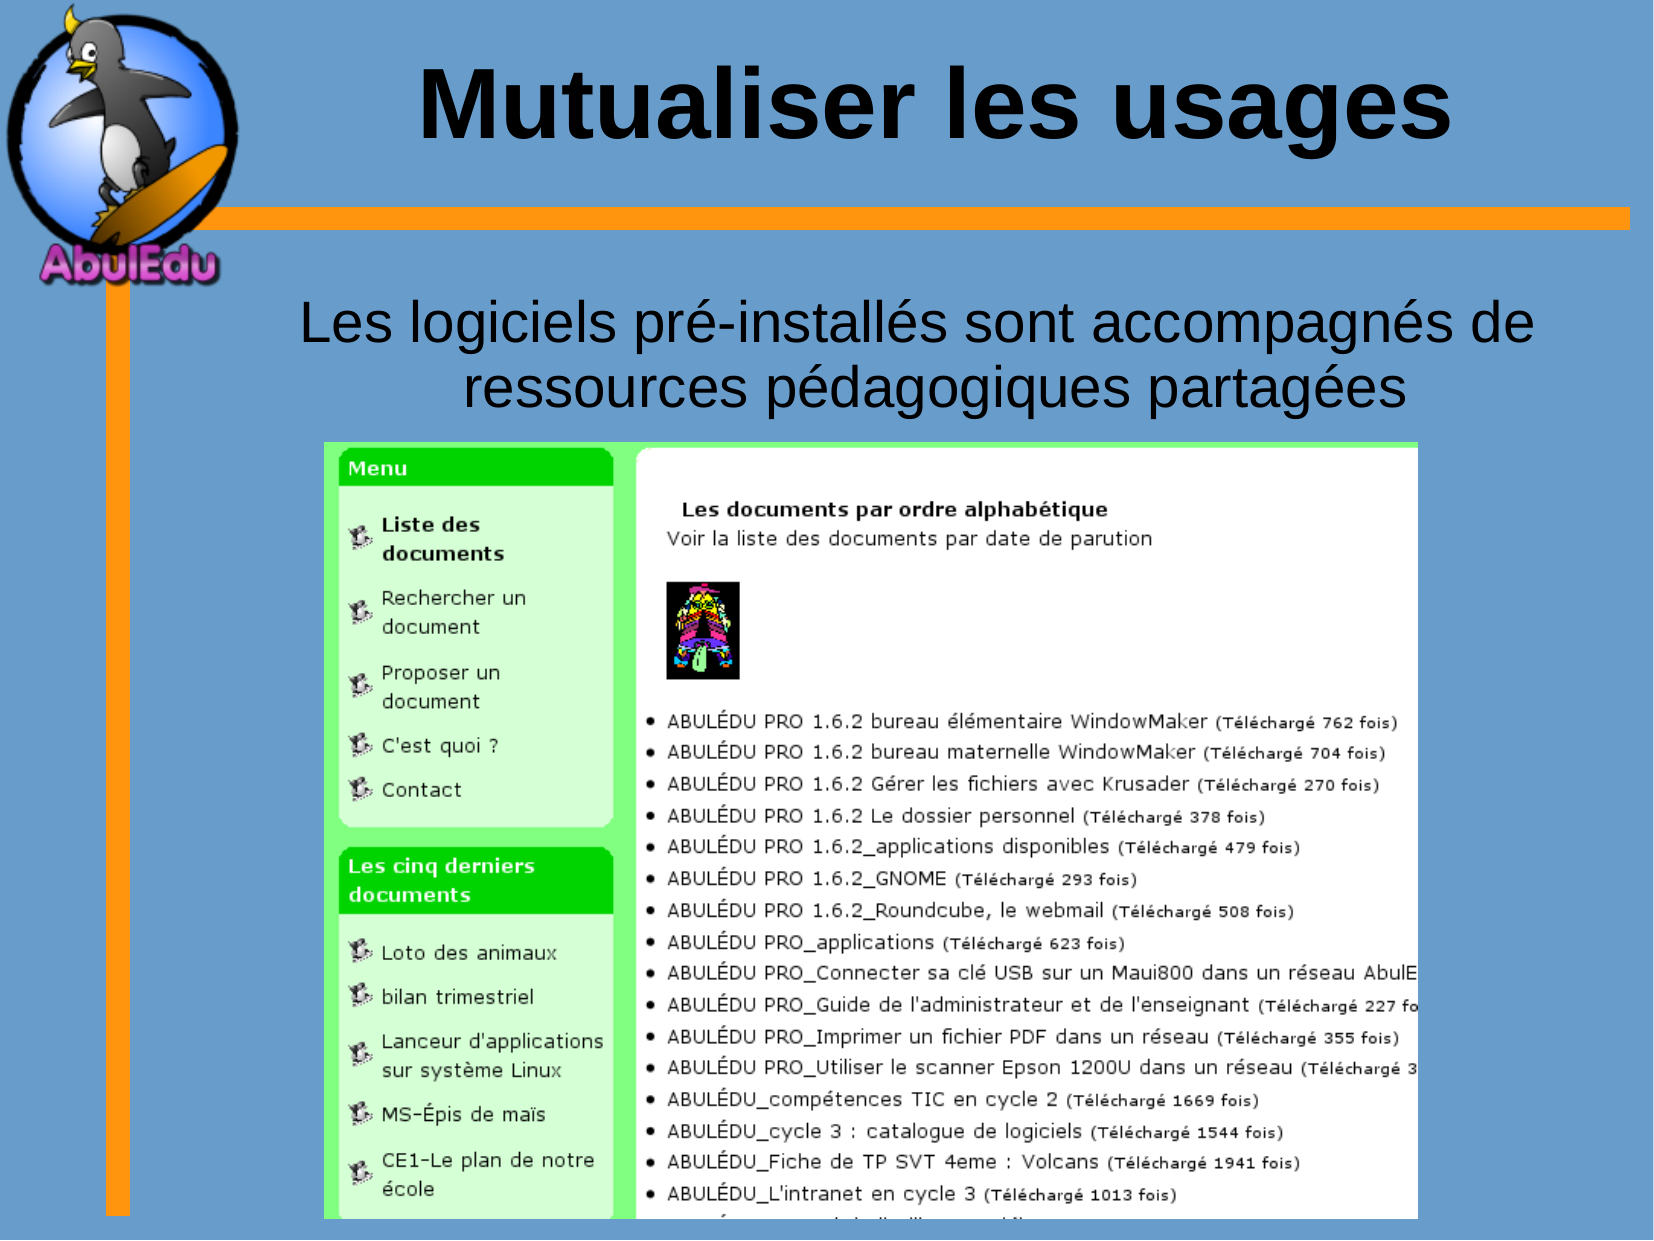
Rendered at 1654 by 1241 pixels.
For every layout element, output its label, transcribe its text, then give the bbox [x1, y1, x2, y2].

title Mutualiser les usages [248, 0, 1636, 208]
subtitle Les logiciels pré-installés sont accompagnés de ressources pédagogiques partagées [177, 265, 1625, 443]
picture [324, 442, 1418, 1219]
picture [0, 0, 248, 292]
